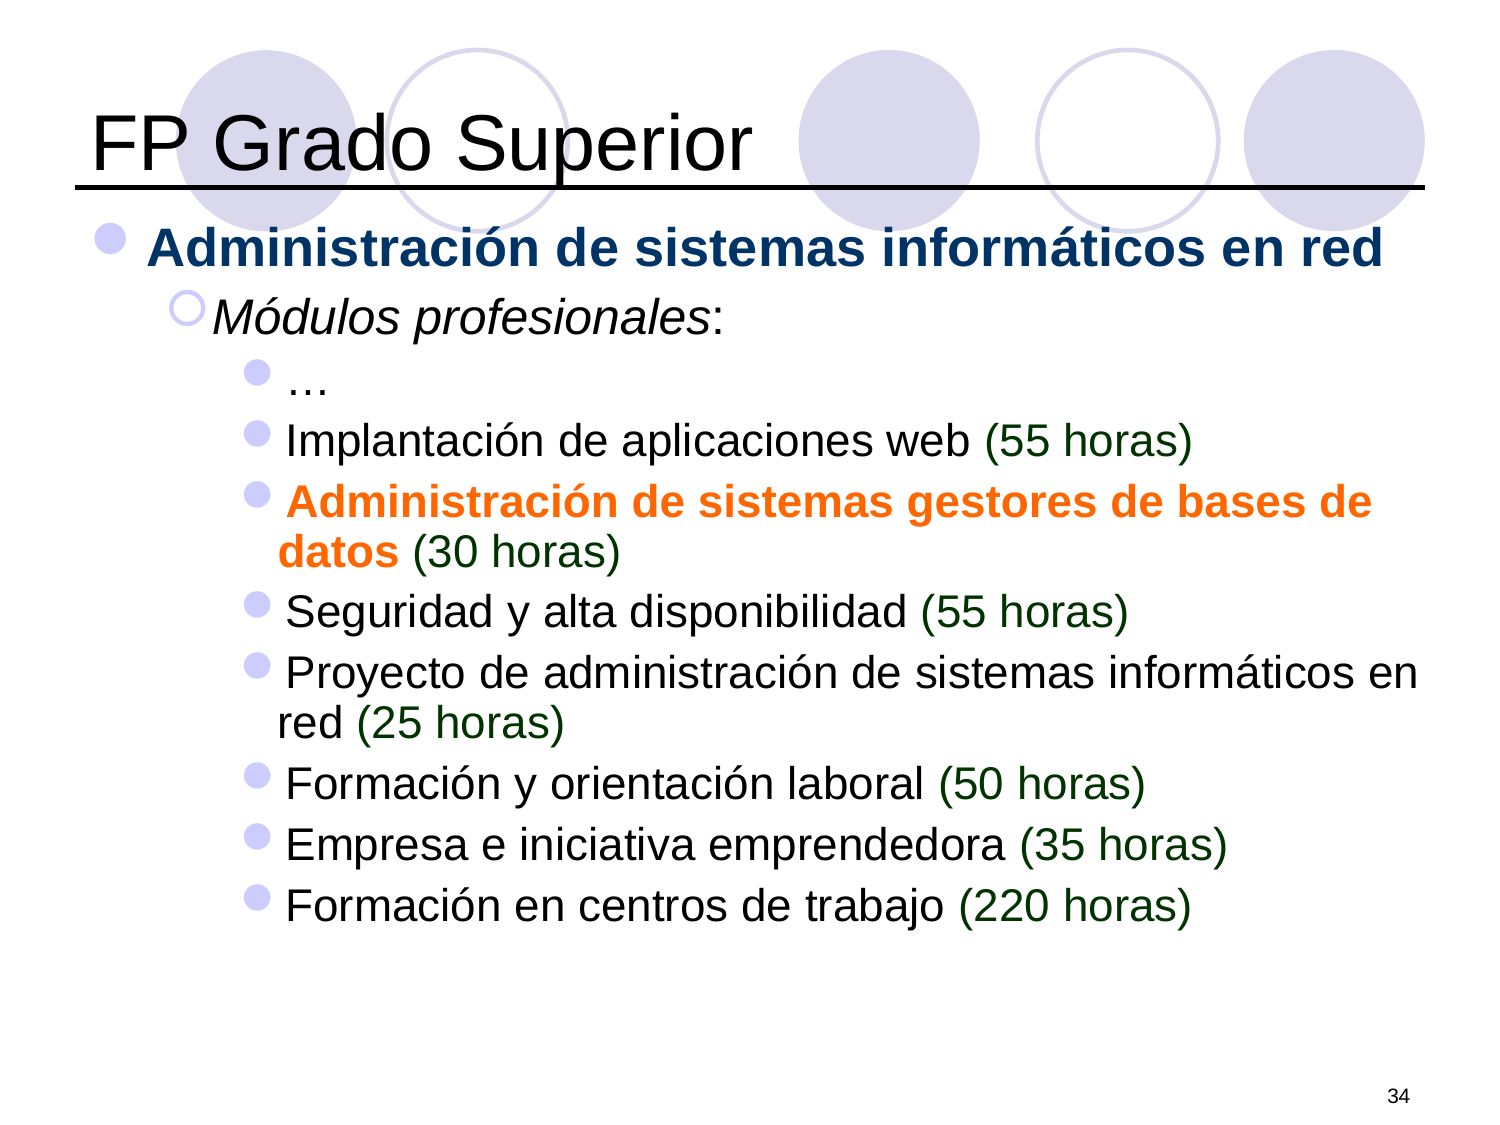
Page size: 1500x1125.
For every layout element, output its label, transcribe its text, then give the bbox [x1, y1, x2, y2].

title FP Grado Superior [75, 45, 1426, 212]
list Administración de sistemas informáticos en red Módulos profesionales: … Implantación de aplicaciones web (55 horas) Administración de sistemas gestores de bases de datos (30 horas) Seguridad y alta disponibilidad (55 horas) Proyecto de administración de sistemas informáticos en red (25 horas) Formación y orientación laboral (50 horas) Empresa e iniciativa emprendedora (35 horas) Formación en centros de trabajo (220 horas) [75, 212, 1438, 1125]
